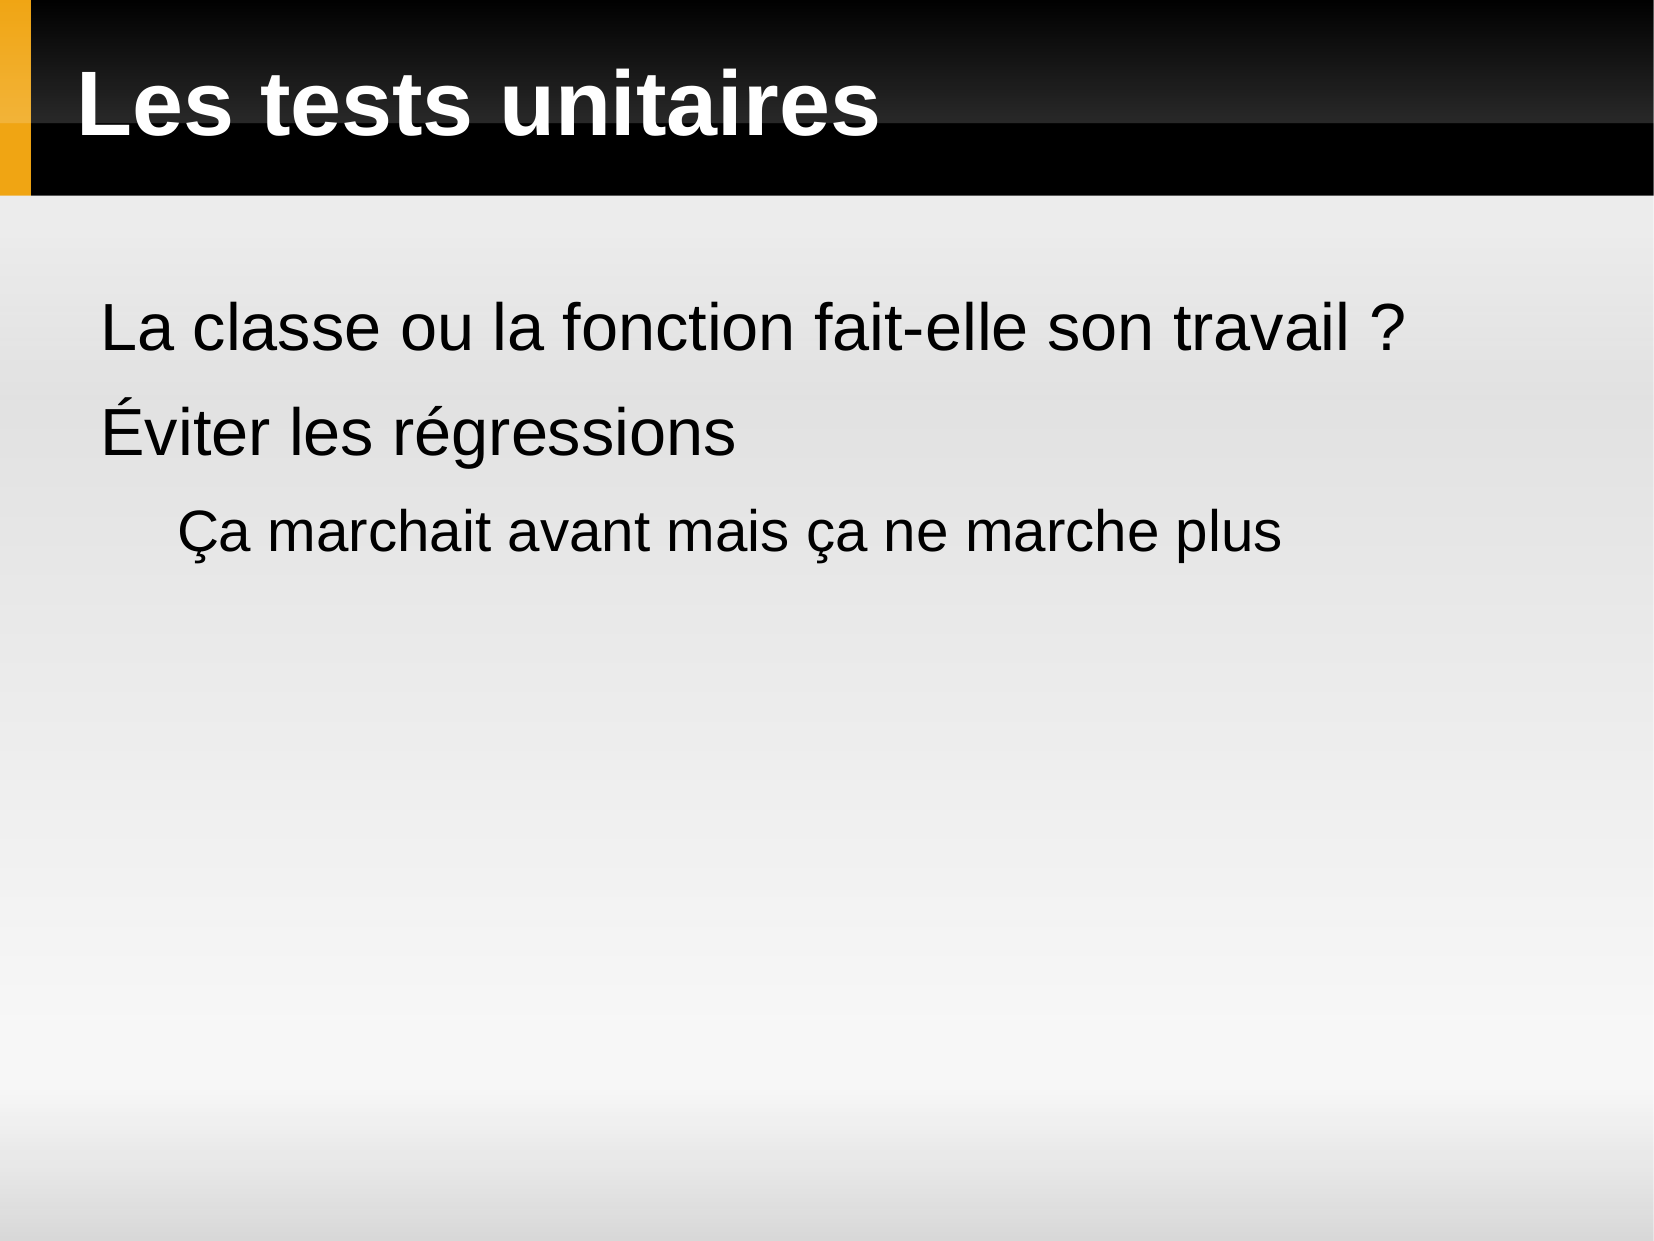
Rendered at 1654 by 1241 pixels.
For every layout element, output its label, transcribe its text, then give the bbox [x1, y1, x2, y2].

list La classe ou la fonction fait-elle son travail ? Éviter les régressions Ça marchait avant mais ça ne marche plus [82, 290, 1571, 1094]
title Les tests unitaires [76, 7, 1565, 200]
picture [0, 0, 1654, 1241]
